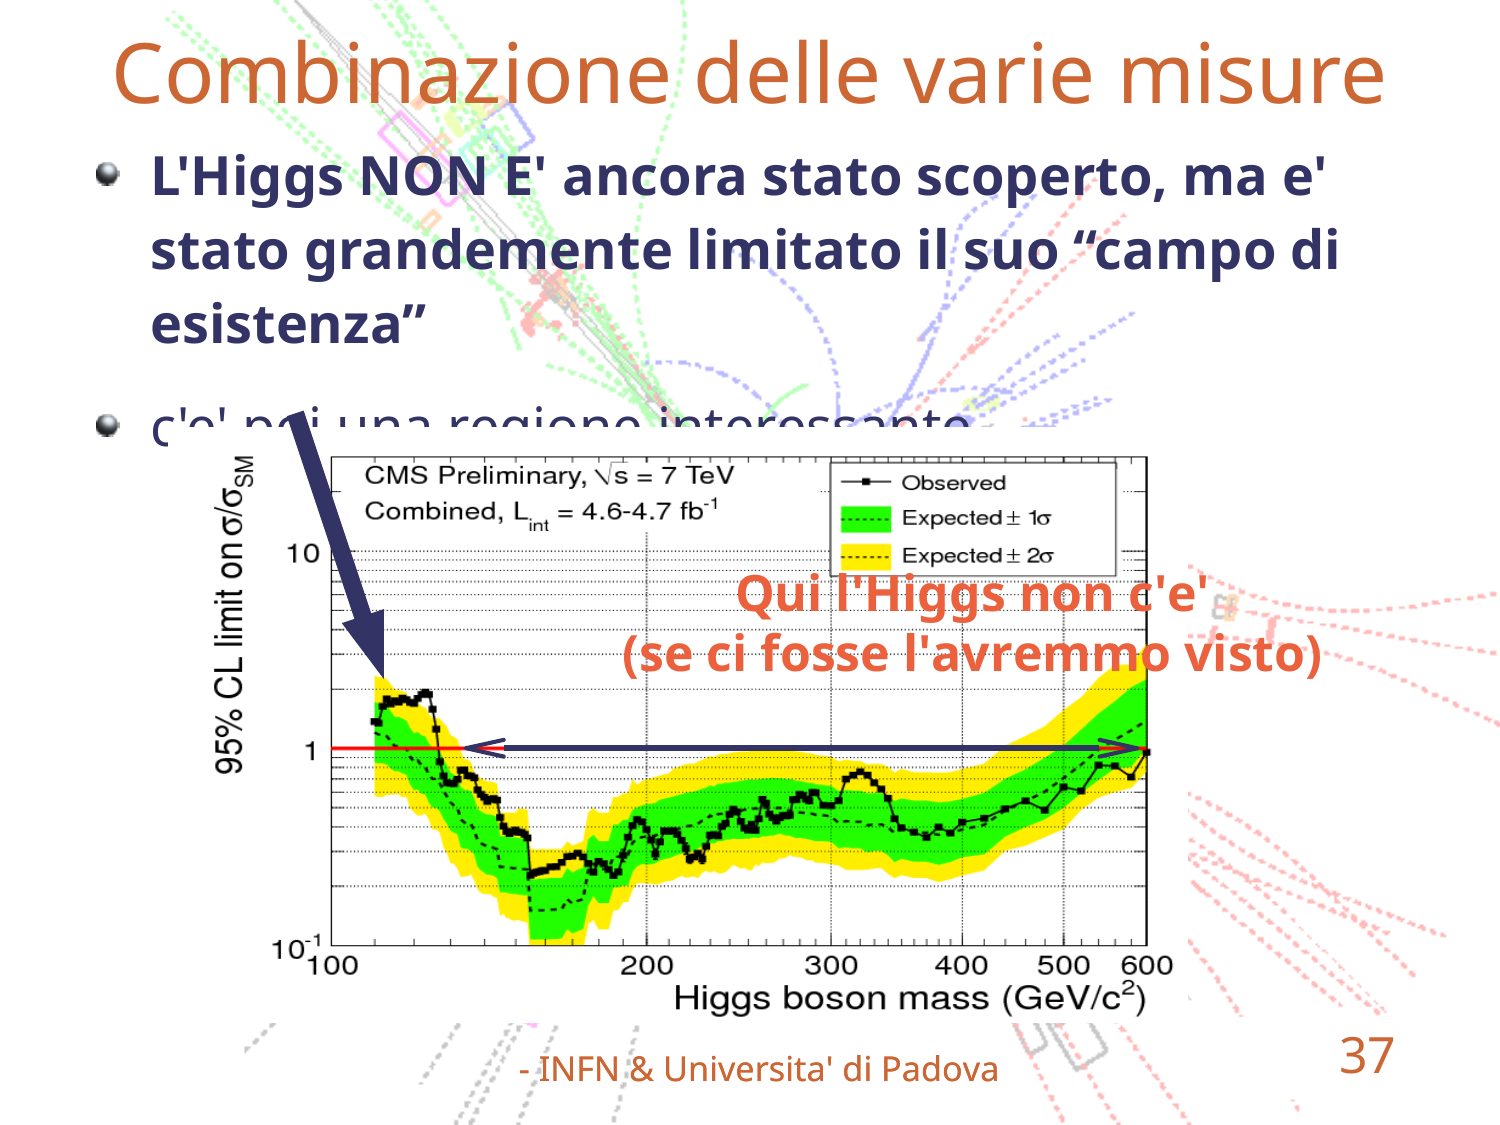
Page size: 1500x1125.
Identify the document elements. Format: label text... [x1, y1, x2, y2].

picture [0, 0, 1500, 1125]
list L'Higgs NON E' ancora stato scoperto, ma e' stato grandemente limitato il suo “campo di esistenza” c'e' poi una regione interessante [79, 137, 1430, 960]
text_box Qui l'Higgs non c'e' (se ci fosse l'avremmo visto) [608, 554, 1254, 690]
title Combinazione delle varie misure [37, 9, 1463, 135]
